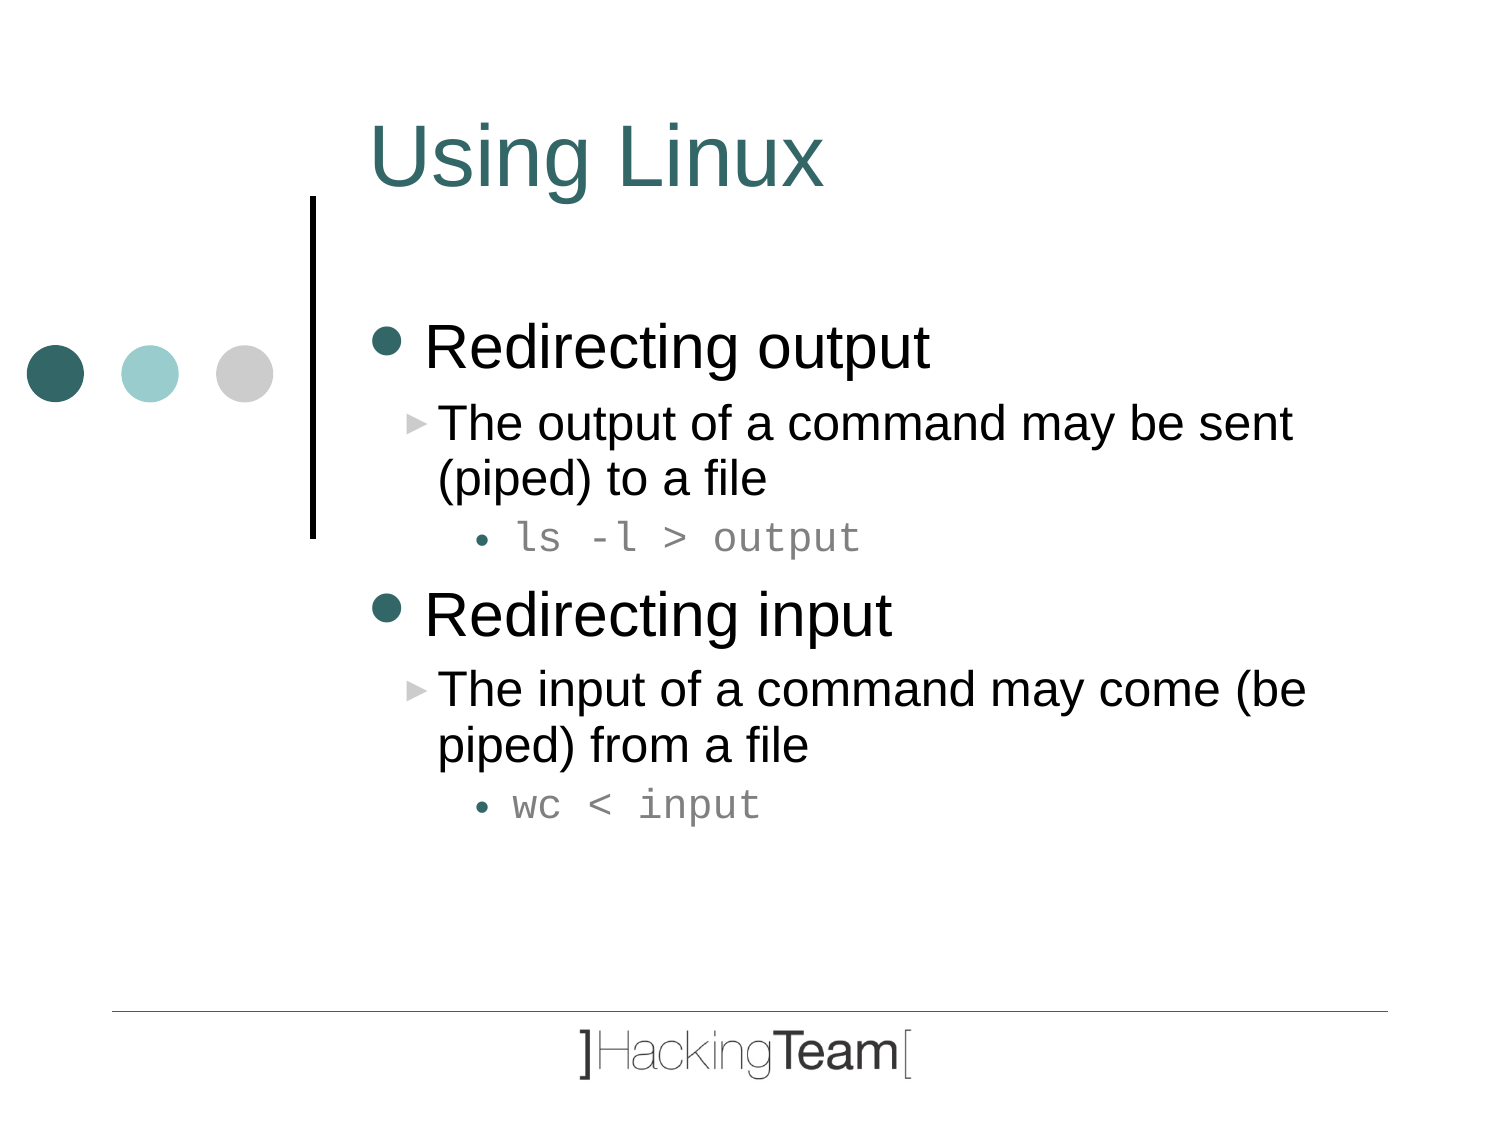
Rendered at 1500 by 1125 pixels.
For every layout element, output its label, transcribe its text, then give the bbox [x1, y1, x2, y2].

picture [574, 1041, 916, 1084]
title Using Linux [249, 38, 1401, 275]
list Redirecting output The output of a command may be sent (piped) to a file ls -l > output Redirecting input The input of a command may come (be piped) from a file wc < input [249, 312, 1401, 1041]
